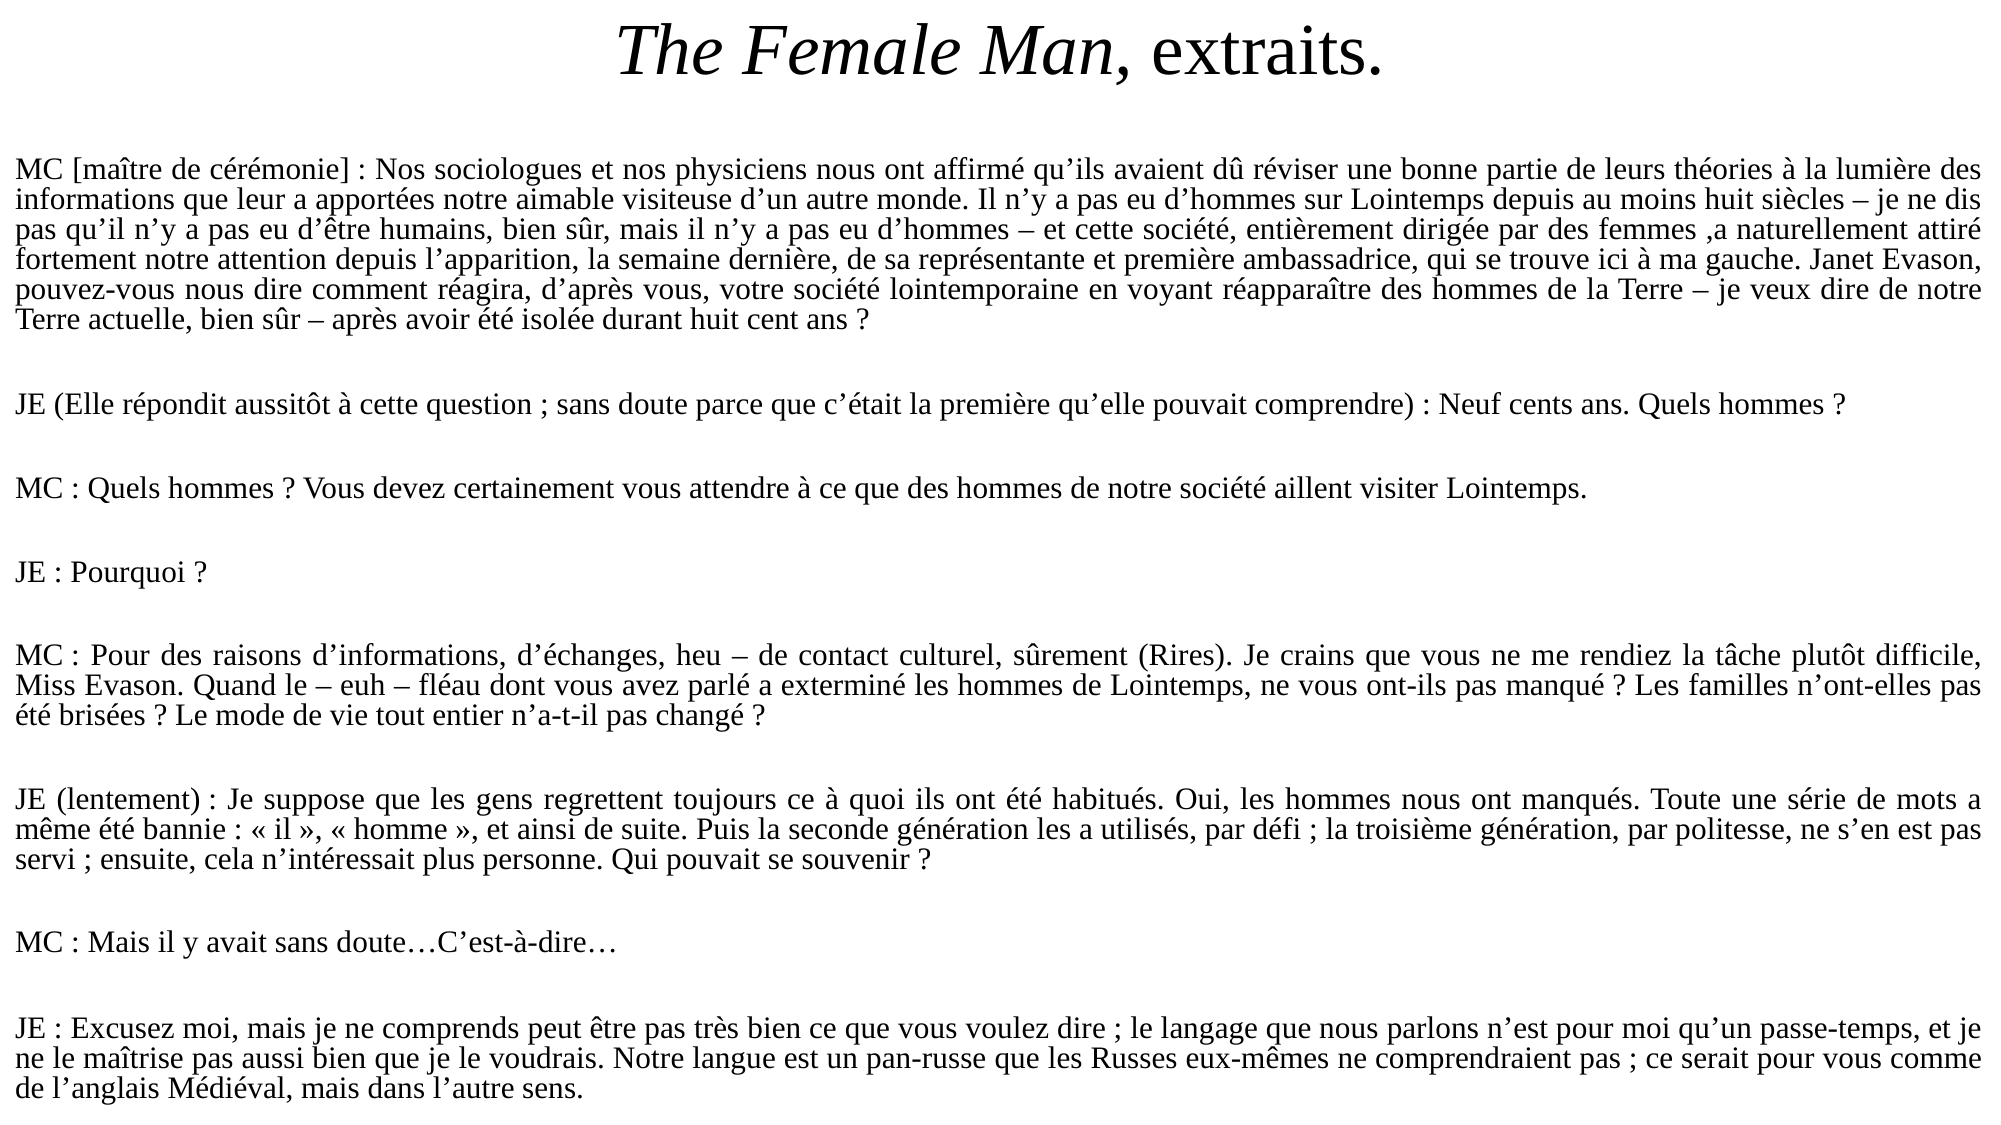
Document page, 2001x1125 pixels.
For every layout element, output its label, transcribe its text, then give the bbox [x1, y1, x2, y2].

list MC [maître de cérémonie] : Nos sociologues et nos physiciens nous ont affirmé qu’ils avaient dû réviser une bonne partie de leurs théories à la lumière des informations que leur a apportées notre aimable visiteuse d’un autre monde. Il n’y a pas eu d’hommes sur Lointemps depuis au moins huit siècles – je ne dis pas qu’il n’y a pas eu d’être humains, bien sûr, mais il n’y a pas eu d’hommes – et cette société, entièrement dirigée par des femmes ,a naturellement attiré fortement notre attention depuis l’apparition, la semaine dernière, de sa représentante et première ambassadrice, qui se trouve ici à ma gauche. Janet Evason, pouvez-vous nous dire comment réagira, d’après vous, votre société lointemporaine en voyant réapparaître des hommes de la Terre – je veux dire de notre Terre actuelle, bien sûr – après avoir été isolée durant huit cent ans ? JE (Elle répondit aussitôt à cette question ; sans doute parce que c’était la première qu’elle pouvait comprendre) : Neuf cents ans. Quels hommes ? MC : Quels hommes ? Vous devez certainement vous attendre à ce que des hommes de notre société aillent visiter Lointemps. JE : Pourquoi ? MC : Pour des raisons d’informations, d’échanges, heu – de contact culturel, sûrement (Rires). Je crains que vous ne me rendiez la tâche plutôt difficile, Miss Evason. Quand le – euh – fléau dont vous avez parlé a exterminé les hommes de Lointemps, ne vous ont-ils pas manqué ? Les familles n’ont-elles pas été brisées ? Le mode de vie tout entier n’a-t-il pas changé ? JE (lentement) : Je suppose que les gens regrettent toujours ce à quoi ils ont été habitués. Oui, les hommes nous ont manqués. Toute une série de mots a même été bannie : « il », « homme », et ainsi de suite. Puis la seconde génération les a utilisés, par défi ; la troisième génération, par politesse, ne s’en est pas servi ; ensuite, cela n’intéressait plus personne. Qui pouvait se souvenir ? MC : Mais il y avait sans doute…C’est-à-dire… JE : Excusez moi, mais je ne comprends peut être pas très bien ce que vous voulez dire ; le langage que nous parlons n’est pour moi qu’un passe-temps, et je ne le maîtrise pas aussi bien que je le voudrais. Notre langue est un pan-russe que les Russes eux-mêmes ne comprendraient pas ; ce serait pour vous comme de l’anglais Médiéval, mais dans l’autre sens. [0, 148, 2000, 1125]
title The Female Man, extraits. [137, 3, 1863, 98]
